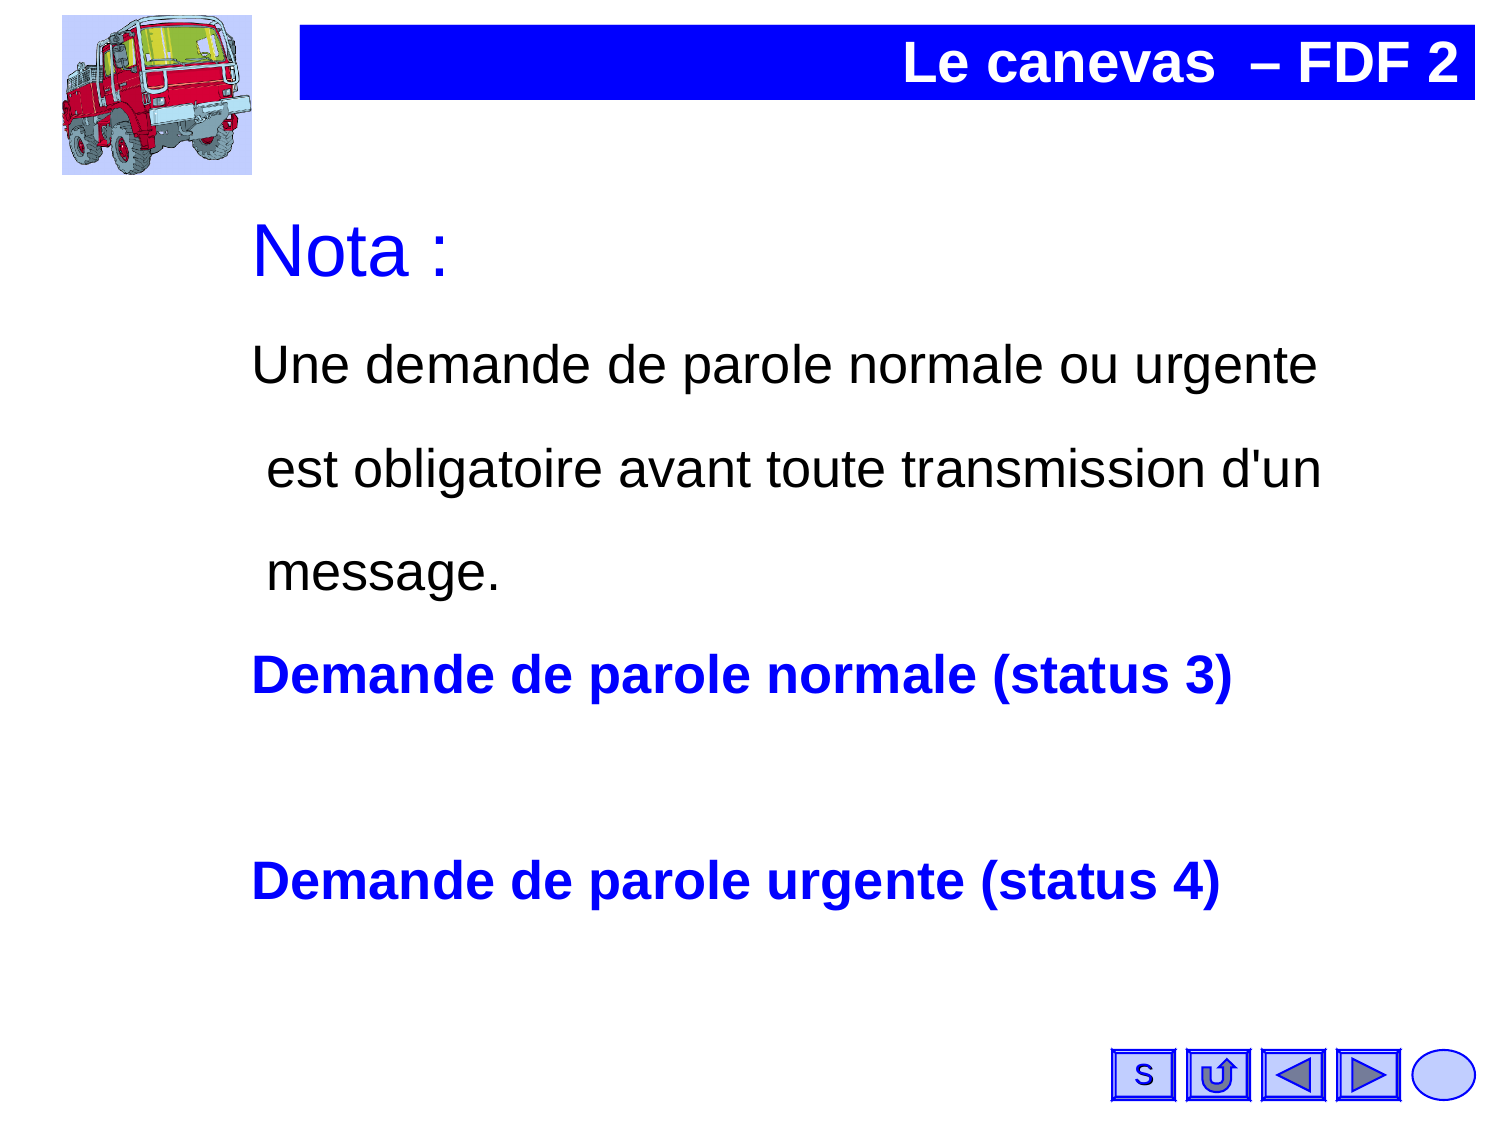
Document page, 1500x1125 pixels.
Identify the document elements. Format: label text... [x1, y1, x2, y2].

text_box Le canevas – FDF 2 [299, 24, 1475, 100]
text_box [1412, 1049, 1476, 1101]
text_box Nota : Une demande de parole normale ou urgente est obligatoire avant toute transmission d'un message. Demande de parole normale (status 3) Demande de parole urgente (status 4) [236, 206, 1447, 717]
